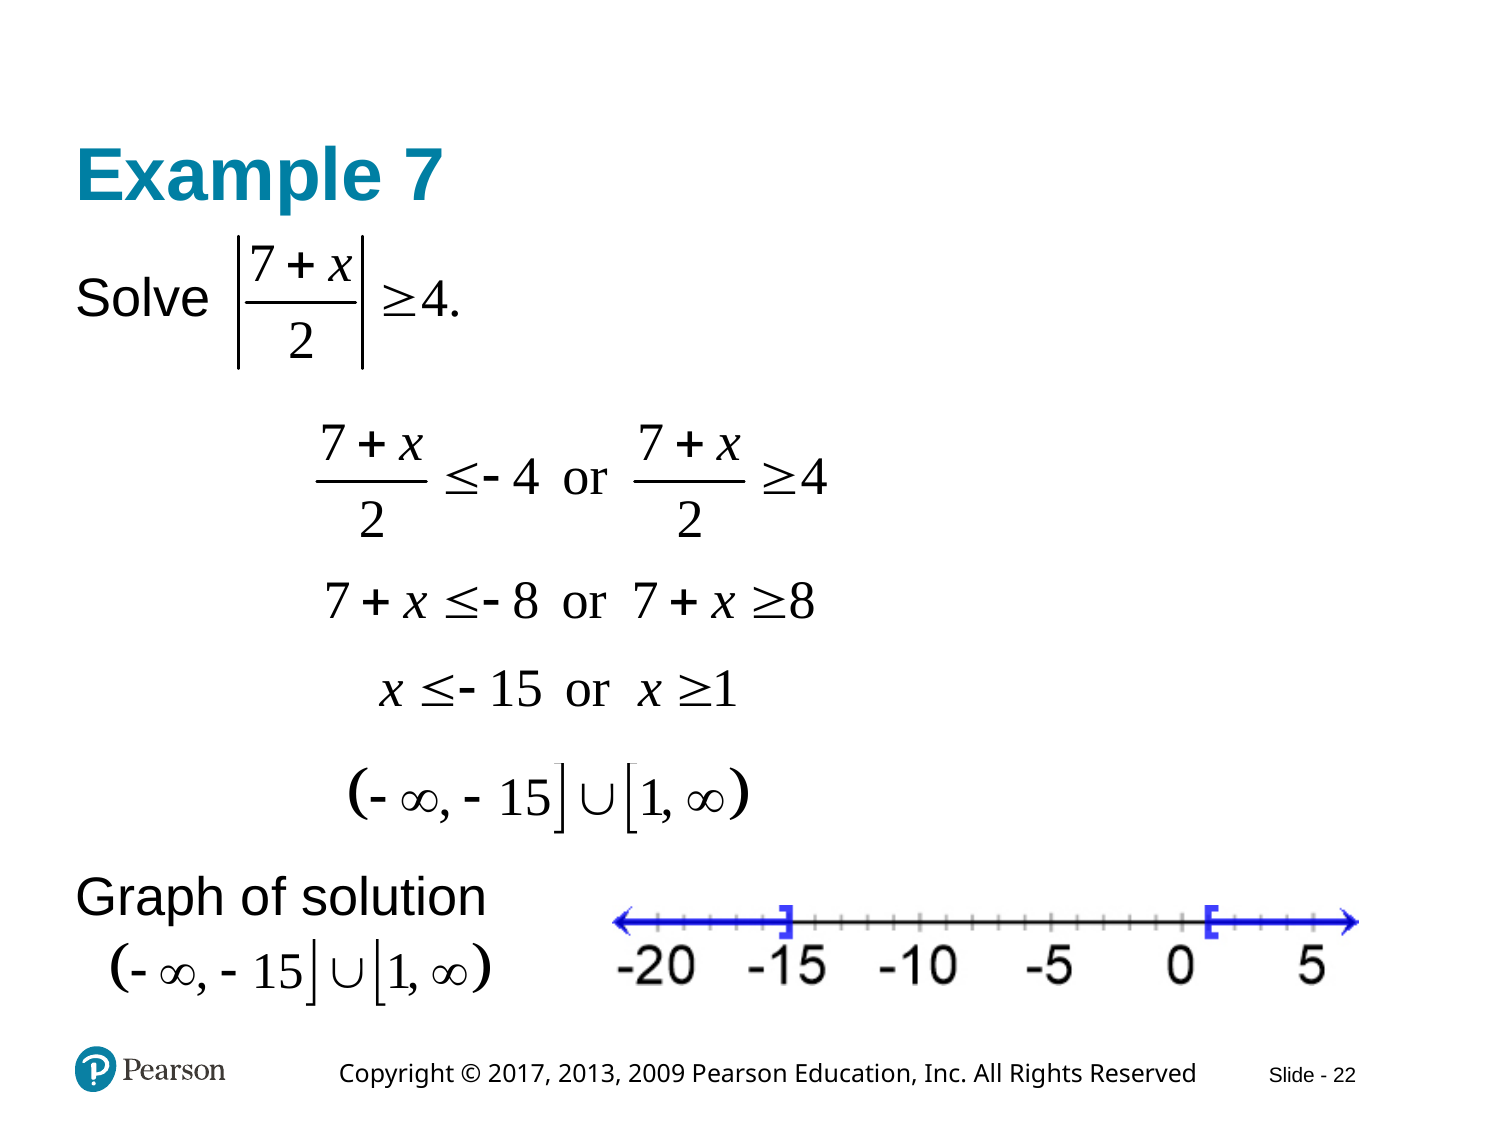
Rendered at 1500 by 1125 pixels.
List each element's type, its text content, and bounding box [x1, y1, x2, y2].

list Graph of solution [75, 861, 500, 924]
chart [373, 660, 739, 725]
chart [345, 763, 748, 841]
chart [321, 572, 817, 638]
list Solve [75, 262, 213, 325]
chart [312, 413, 832, 543]
chart [233, 230, 463, 375]
title Example 7 [75, 35, 1425, 216]
chart [107, 939, 491, 1013]
picture [612, 905, 1359, 986]
